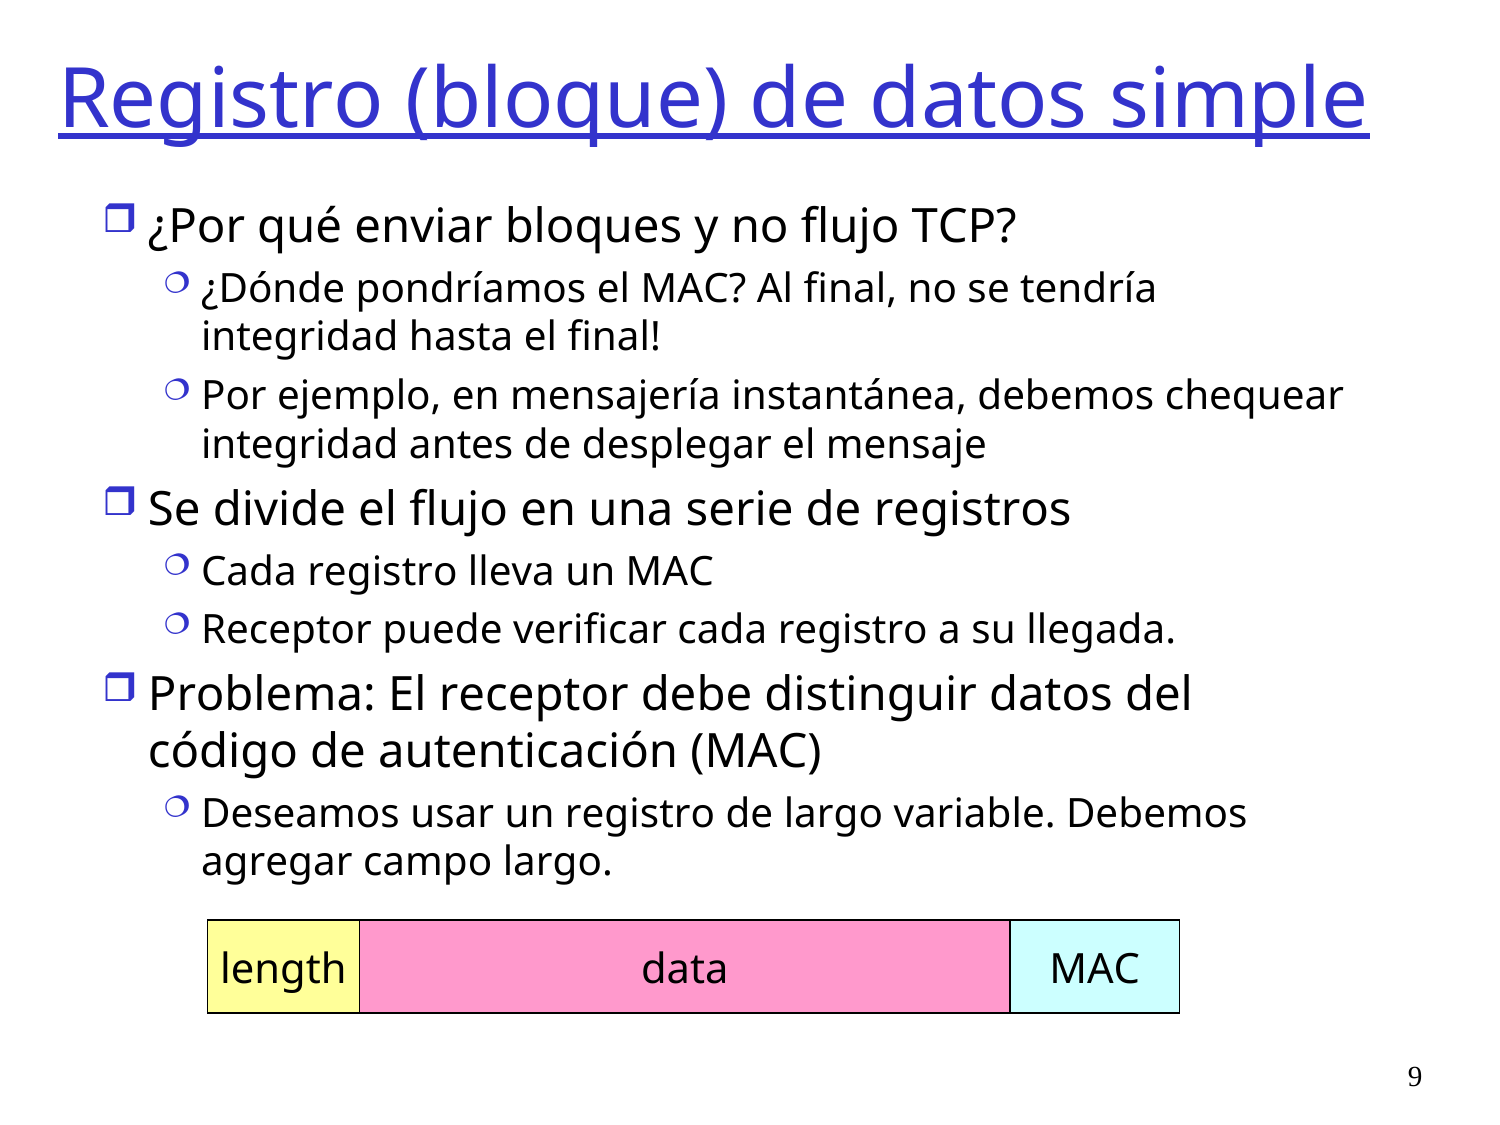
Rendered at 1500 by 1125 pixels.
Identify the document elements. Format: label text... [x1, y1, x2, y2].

text_box length [207, 920, 359, 1014]
title Registro (bloque) de datos simple [43, 0, 1489, 202]
text_box MAC [1010, 920, 1180, 1014]
list ¿Por qué enviar bloques y no flujo TCP? ¿Dónde pondríamos el MAC? Al final, no se tendría integridad hasta el final! Por ejemplo, en mensajería instantánea, debemos chequear integridad antes de desplegar el mensaje Se divide el flujo en una serie de registros Cada registro lleva un MAC Receptor puede verificar cada registro a su llegada. Problema: El receptor debe distinguir datos del código de autenticación (MAC) Deseamos usar un registro de largo variable. Debemos agregar campo largo. [87, 187, 1363, 899]
text_box <number> [1362, 1050, 1438, 1125]
text_box data [359, 920, 1010, 1014]
